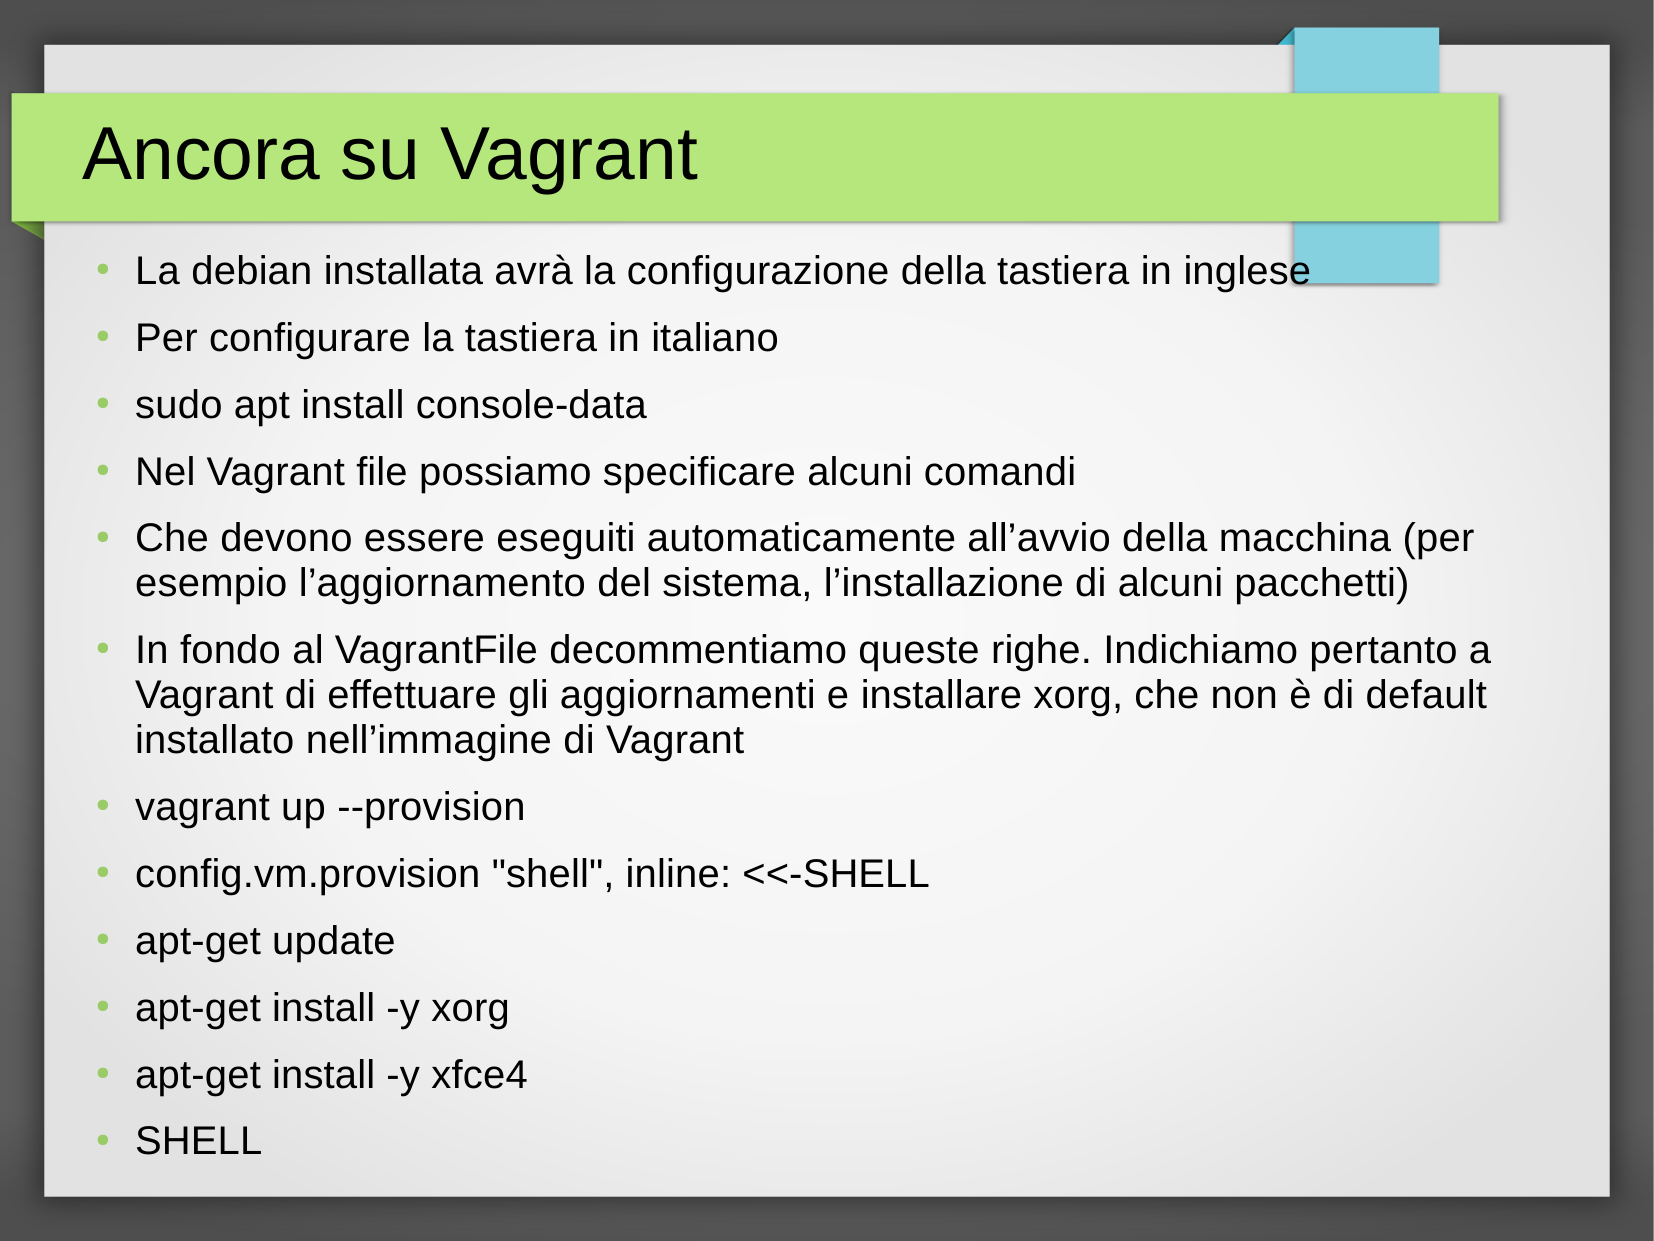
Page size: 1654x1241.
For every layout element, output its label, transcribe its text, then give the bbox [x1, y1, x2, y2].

picture [0, 0, 1654, 1241]
list La debian installata avrà la configurazione della tastiera in inglese Per configurare la tastiera in italiano sudo apt install console-data Nel Vagrant file possiamo specificare alcuni comandi Che devono essere eseguiti automaticamente all’avvio della macchina (per esempio l’aggiornamento del sistema, l’installazione di alcuni pacchetti) In fondo al VagrantFile decommentiamo queste righe. Indichiamo pertanto a Vagrant di effettuare gli aggiornamenti e installare xorg, che non è di default installato nell’immagine di Vagrant vagrant up --provision config.vm.provision "shell", inline: <<-SHELL apt-get update apt-get install -y xorg apt-get install -y xfce4 SHELL [82, 248, 1571, 1170]
title Ancora su Vagrant [82, 94, 1264, 213]
